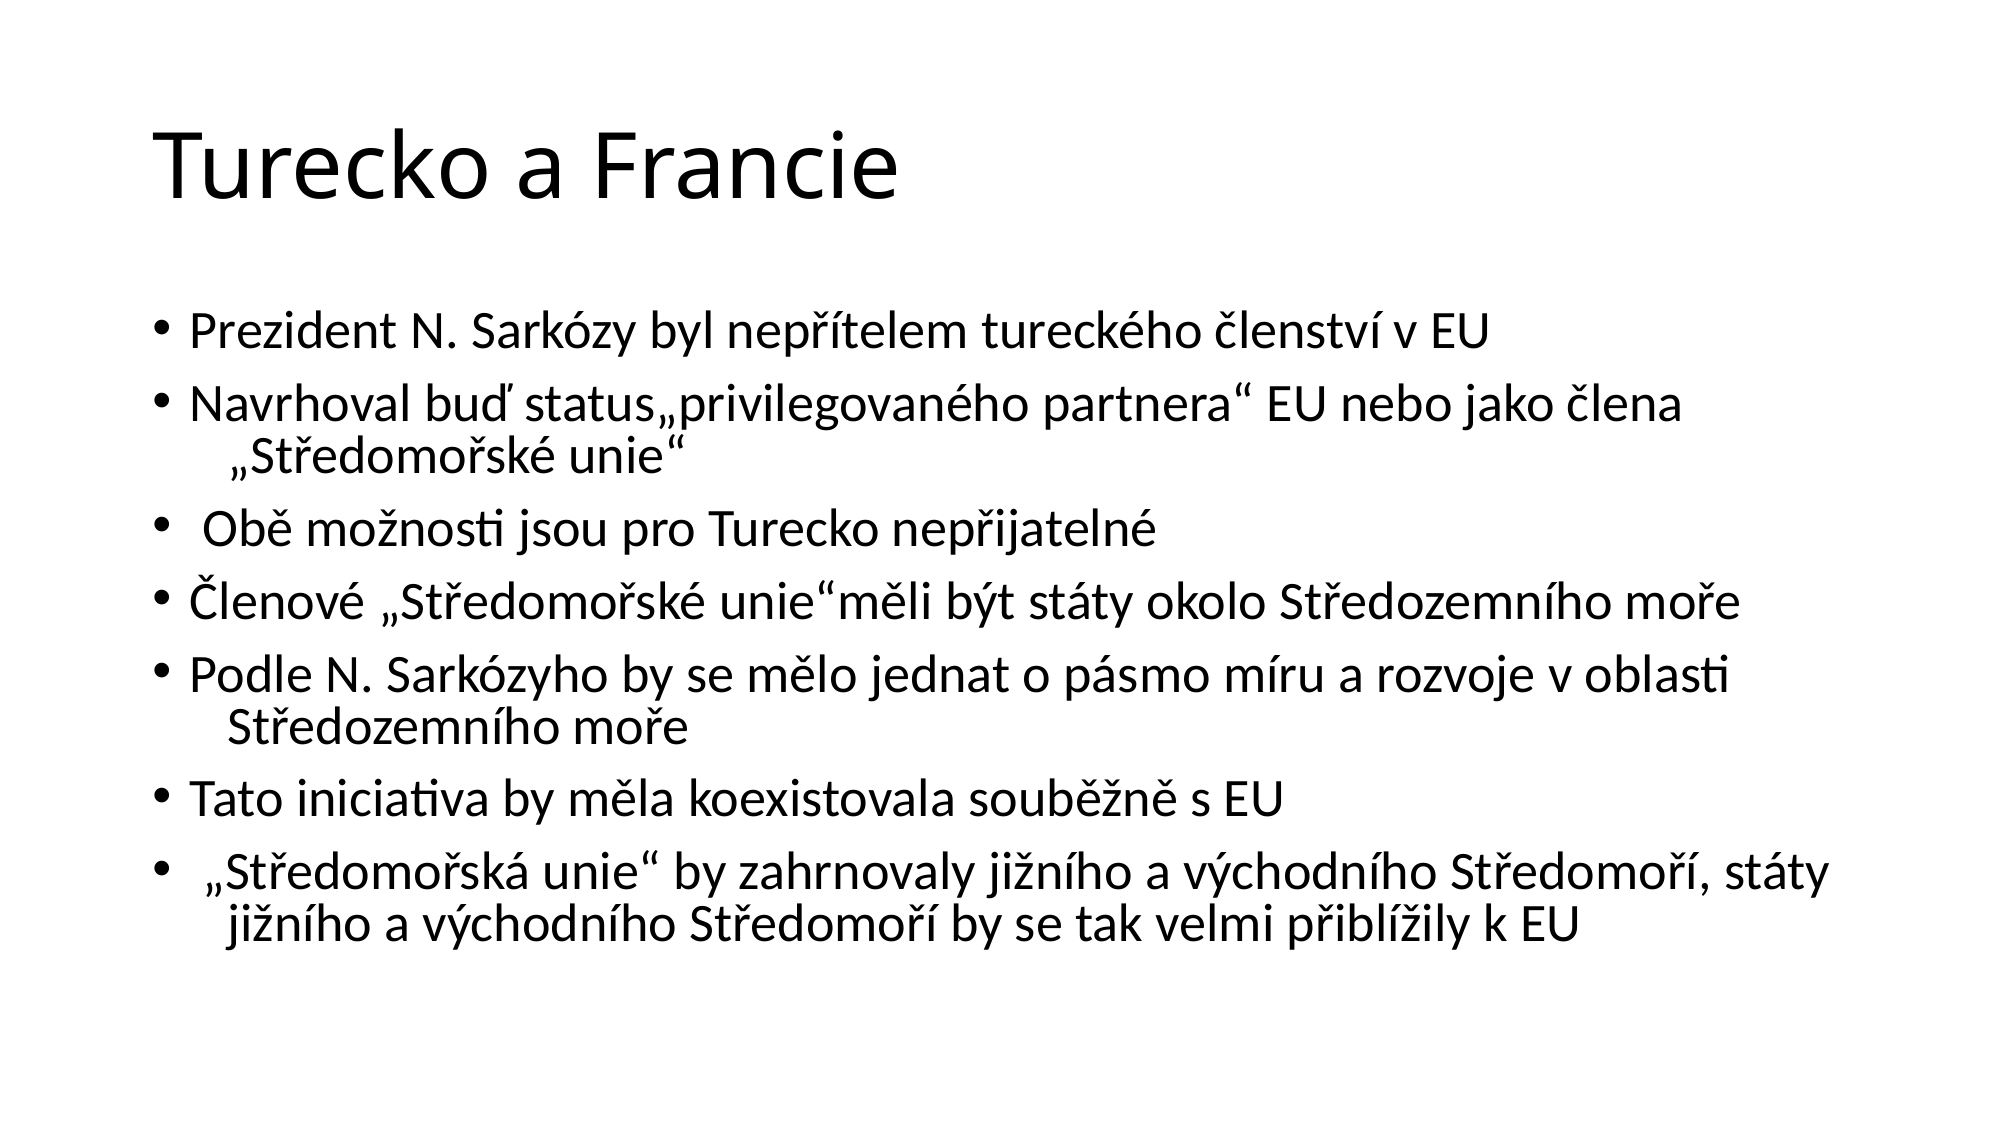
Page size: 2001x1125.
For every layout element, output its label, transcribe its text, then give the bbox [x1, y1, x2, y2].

list Prezident N. Sarkózy byl nepřítelem tureckého členství v EU Navrhoval buď status„privilegovaného partnera“ EU nebo jako člena „Středomořské unie“ Obě možnosti jsou pro Turecko nepřijatelné Členové „Středomořské unie“měli být státy okolo Středozemního moře Podle N. Sarkózyho by se mělo jednat o pásmo míru a rozvoje v oblasti Středozemního moře Tato iniciativa by měla koexistovala souběžně s EU „Středomořská unie“ by zahrnovaly jižního a východního Středomoří, státy jižního a východního Středomoří by se tak velmi přiblížily k EU [137, 299, 1863, 1014]
title Turecko a Francie [137, 59, 1863, 278]
